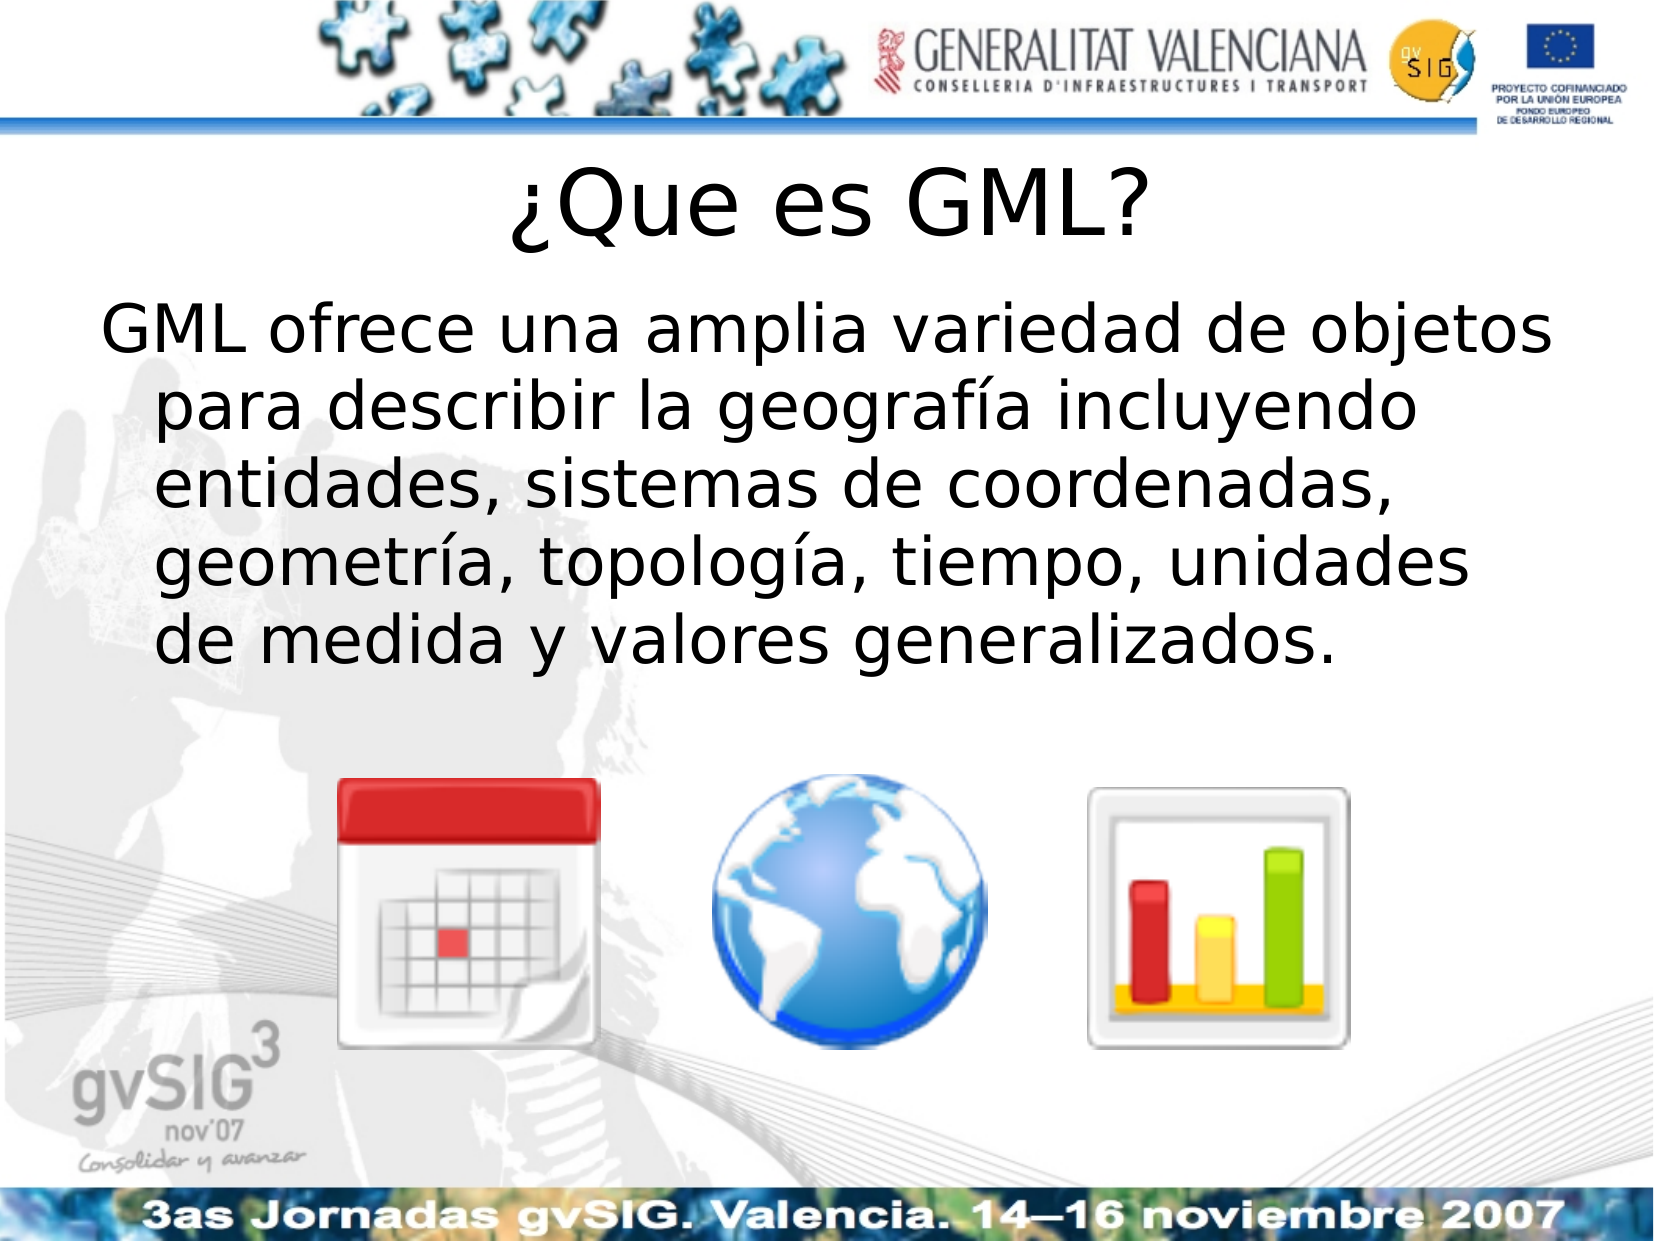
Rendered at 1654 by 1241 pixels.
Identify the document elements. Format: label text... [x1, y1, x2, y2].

title ¿Que es GML? [87, 107, 1576, 301]
list GML ofrece una amplia variedad de objetos para describir la geografía incluyendo entidades, sistemas de coordenadas, geometría, topología, tiempo, unidades de medida y valores generalizados. [82, 290, 1571, 1095]
picture [0, 0, 1654, 1241]
